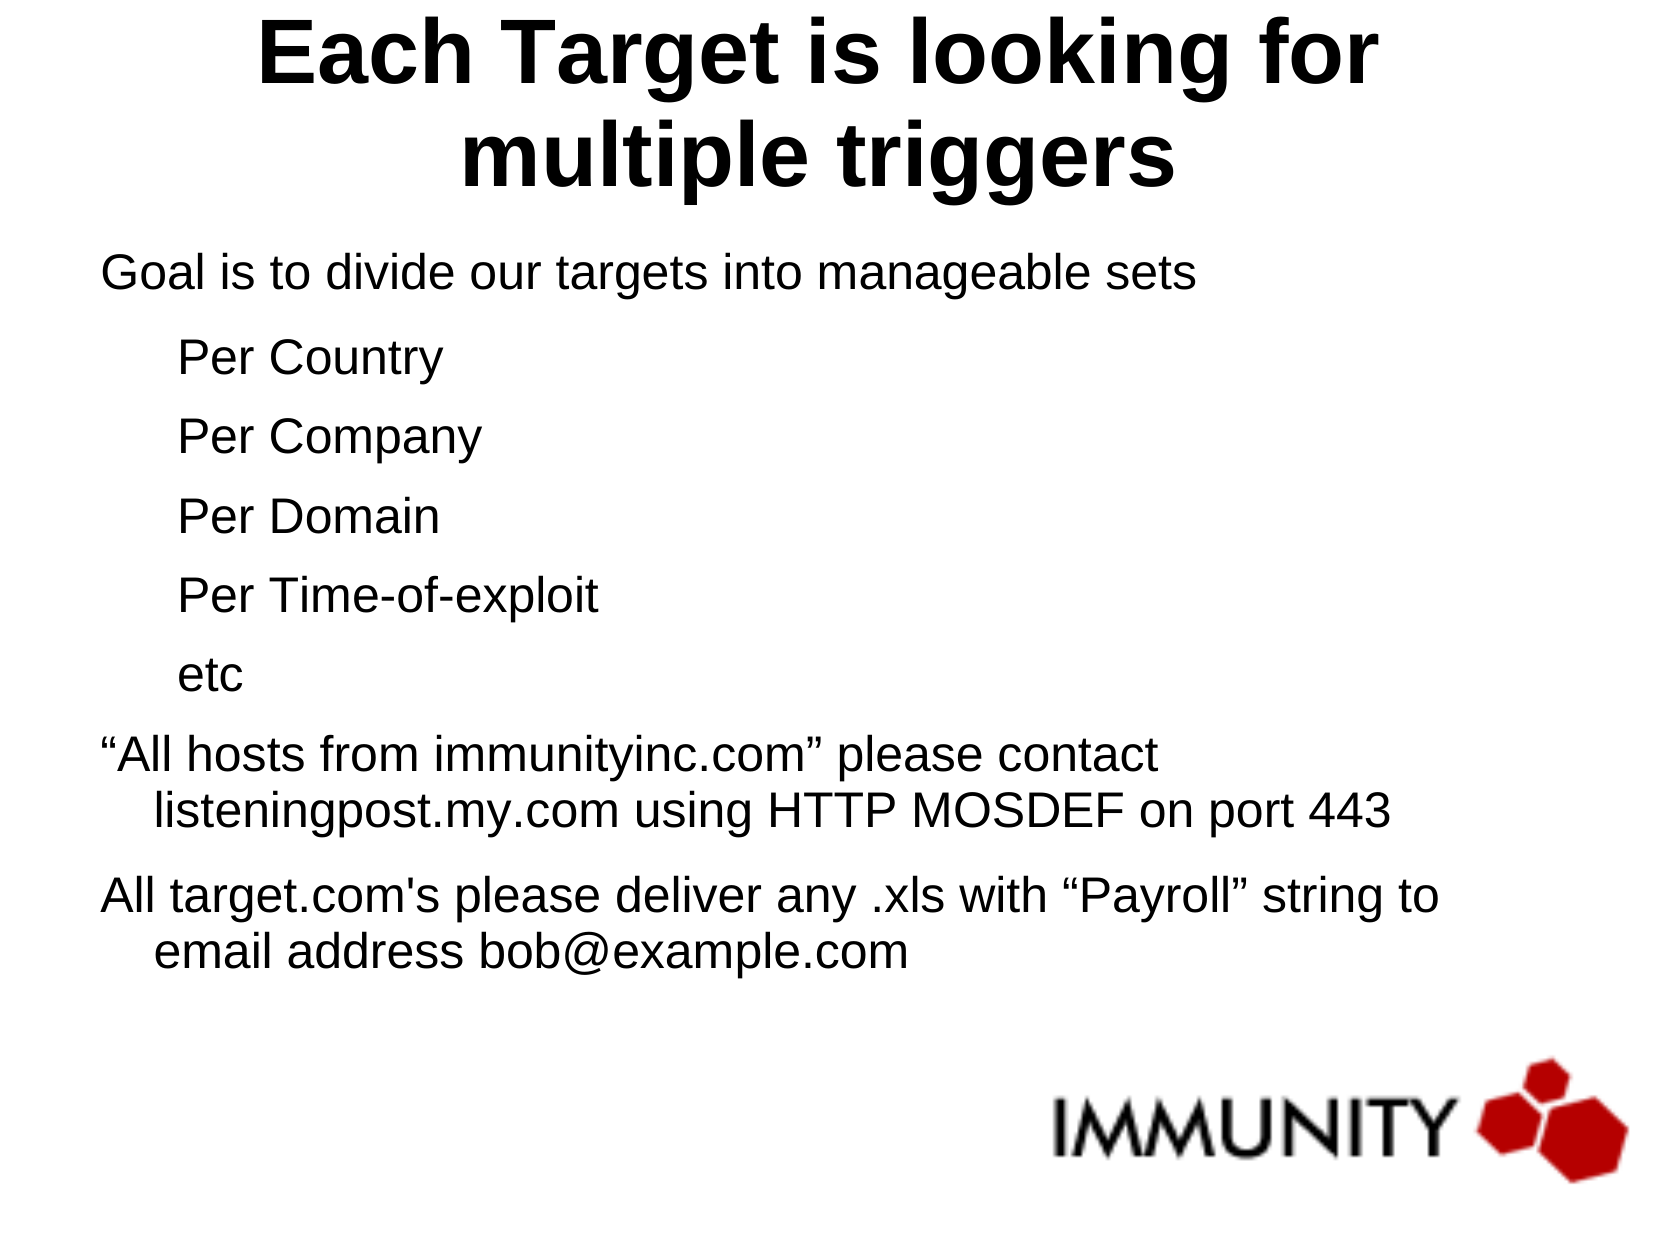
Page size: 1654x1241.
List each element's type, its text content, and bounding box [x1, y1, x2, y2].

list Goal is to divide our targets into manageable sets Per Country Per Company Per Domain Per Time-of-exploit etc “All hosts from immunityinc.com” please contact listeningpost.my.com using HTTP MOSDEF on port 443 All target.com's please deliver any .xls with “Payroll” string to email address bob@example.com [82, 243, 1571, 1109]
title Each Target is looking for multiple triggers [75, 0, 1564, 208]
picture [1006, 1017, 1654, 1241]
